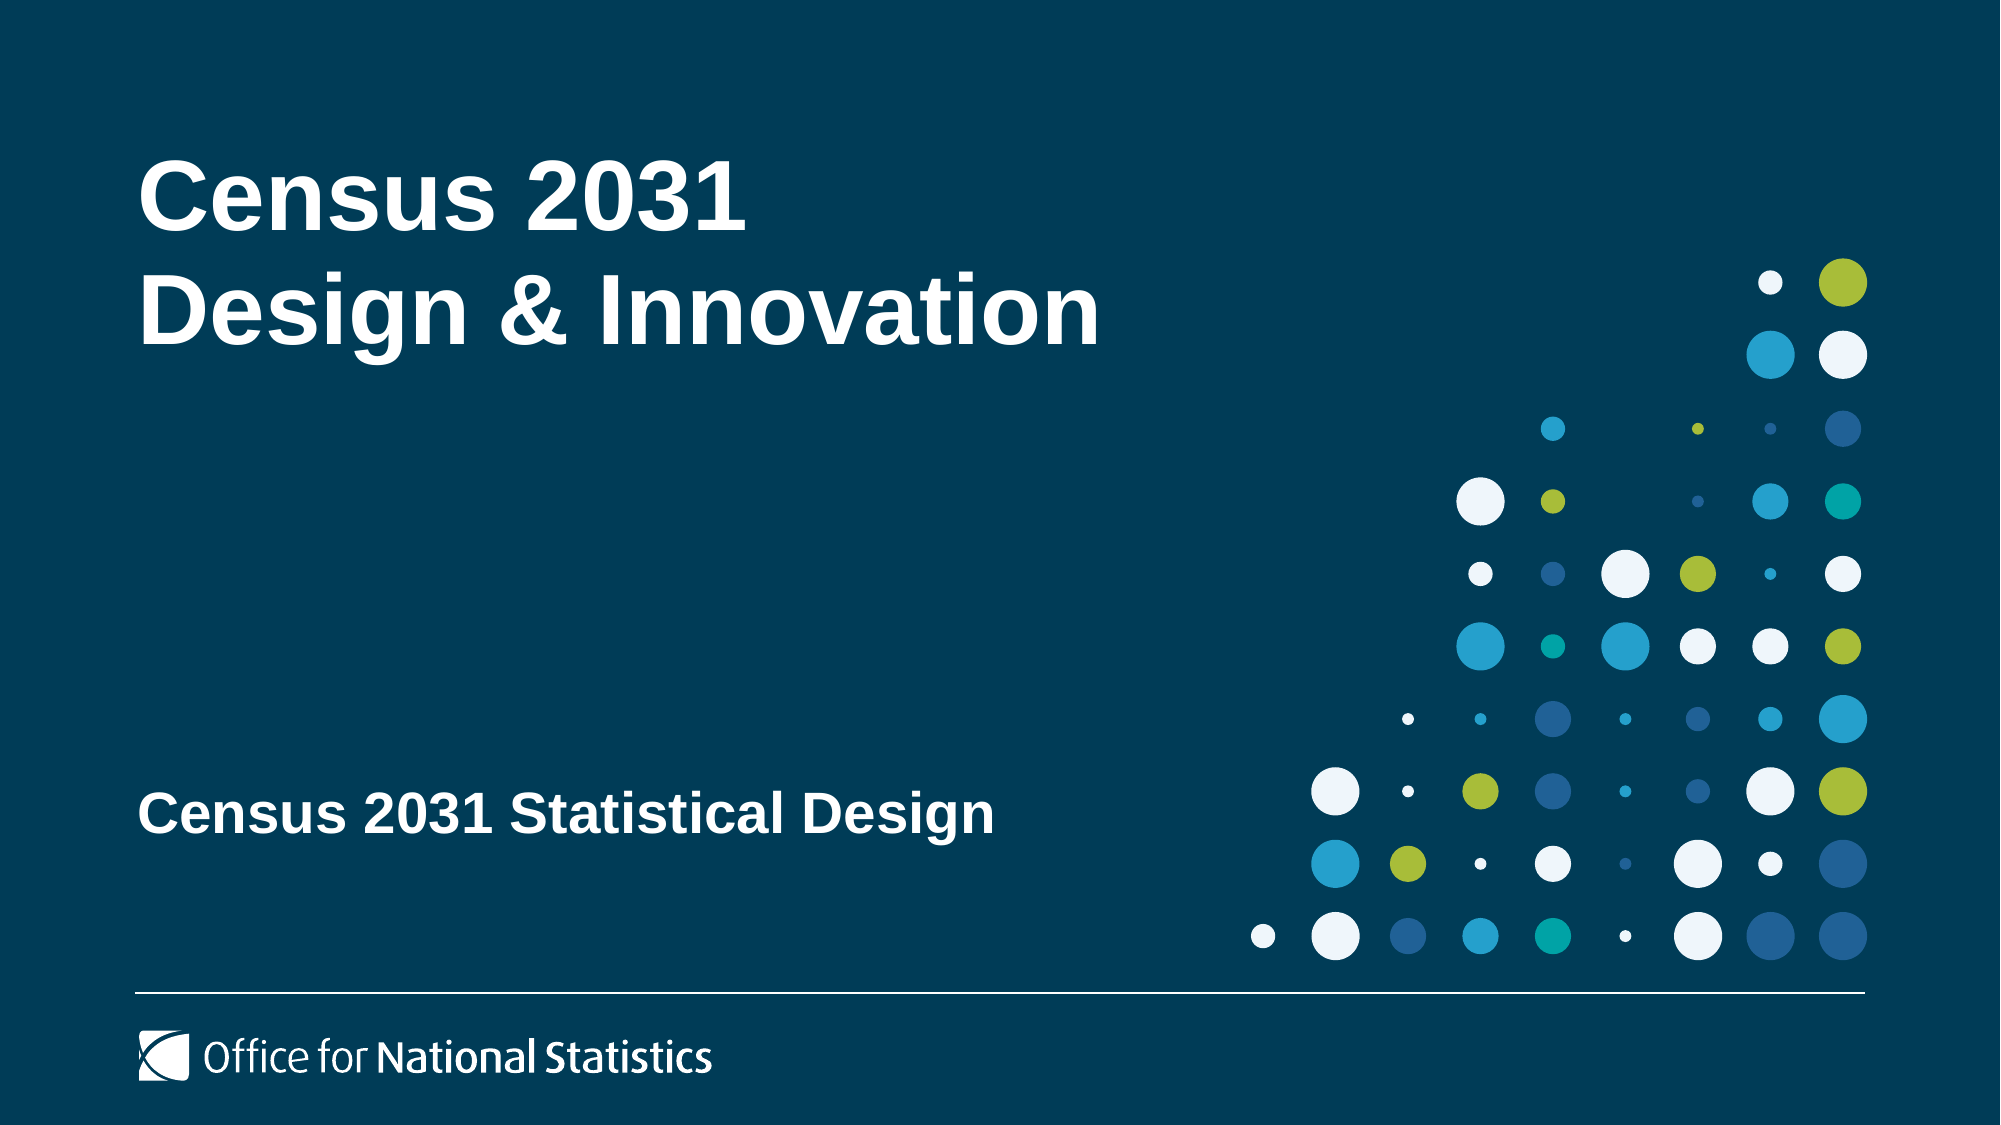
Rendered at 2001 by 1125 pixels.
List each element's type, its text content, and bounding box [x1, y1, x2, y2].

list Census 2031 Statistical Design [137, 773, 1193, 846]
title Census 2031 Design & Innovation [137, 139, 1480, 574]
